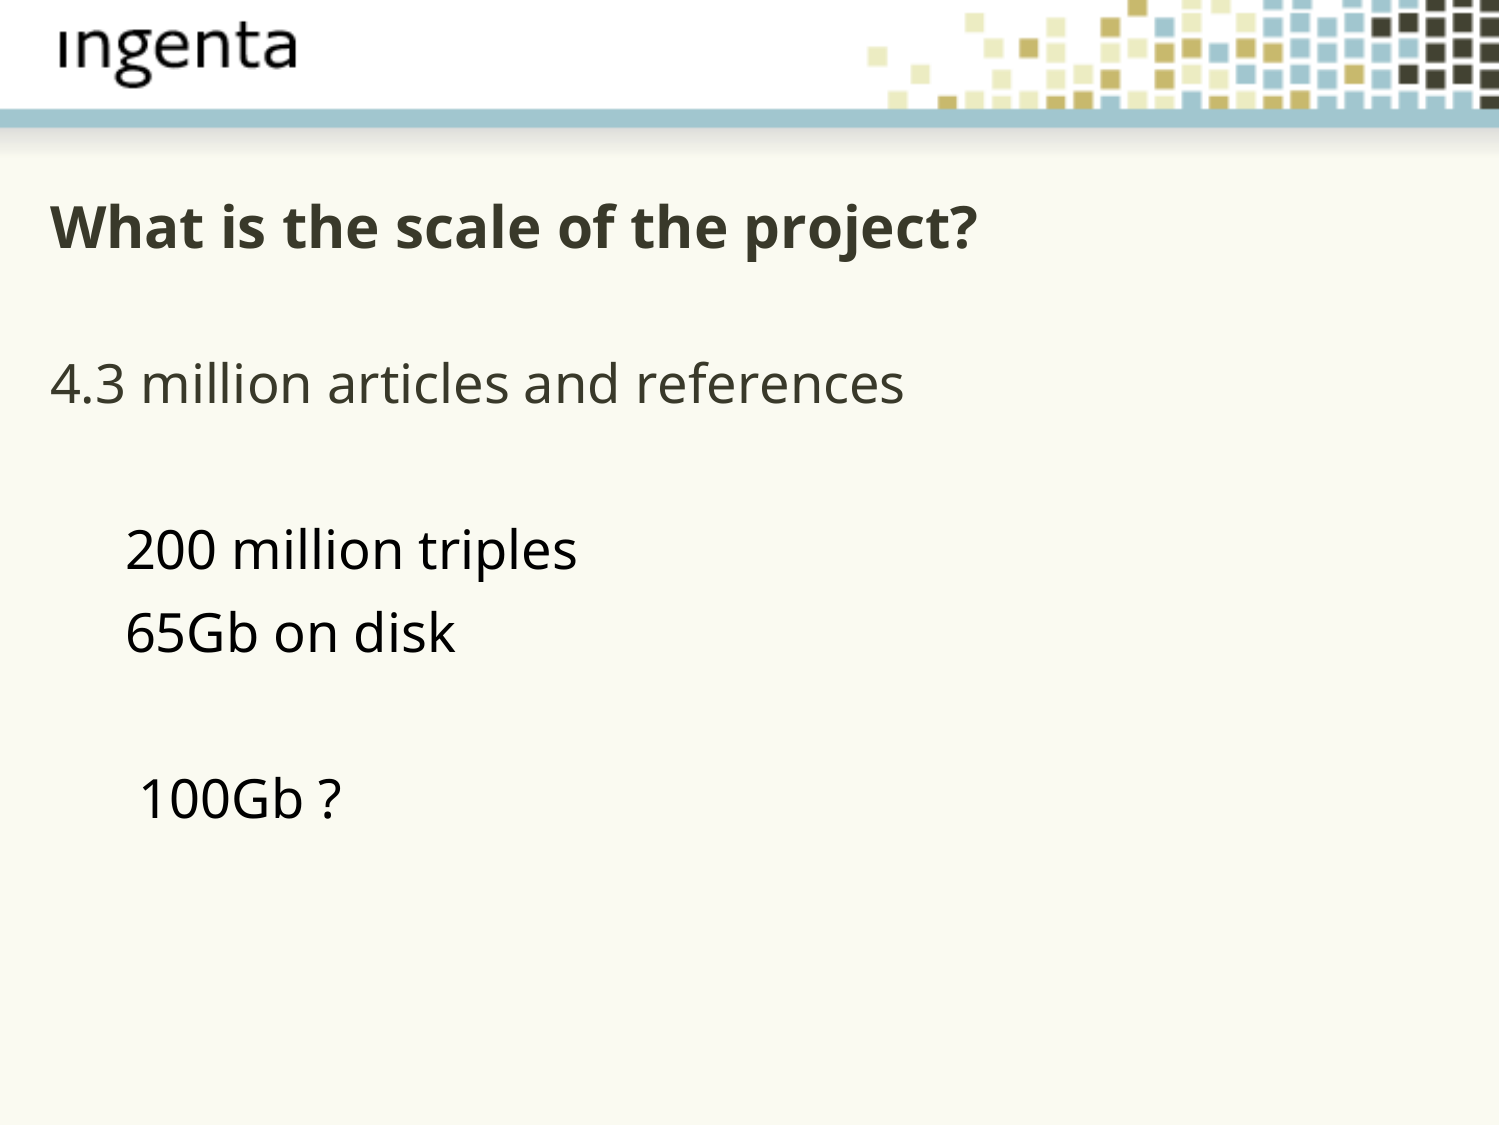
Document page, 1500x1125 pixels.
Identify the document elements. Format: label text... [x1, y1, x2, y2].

title What is the scale of the project? [50, 187, 1375, 262]
picture [0, 0, 1499, 1125]
list 4.3 million articles and references 200 million triples 65Gb on disk 100Gb ? [50, 262, 1375, 975]
